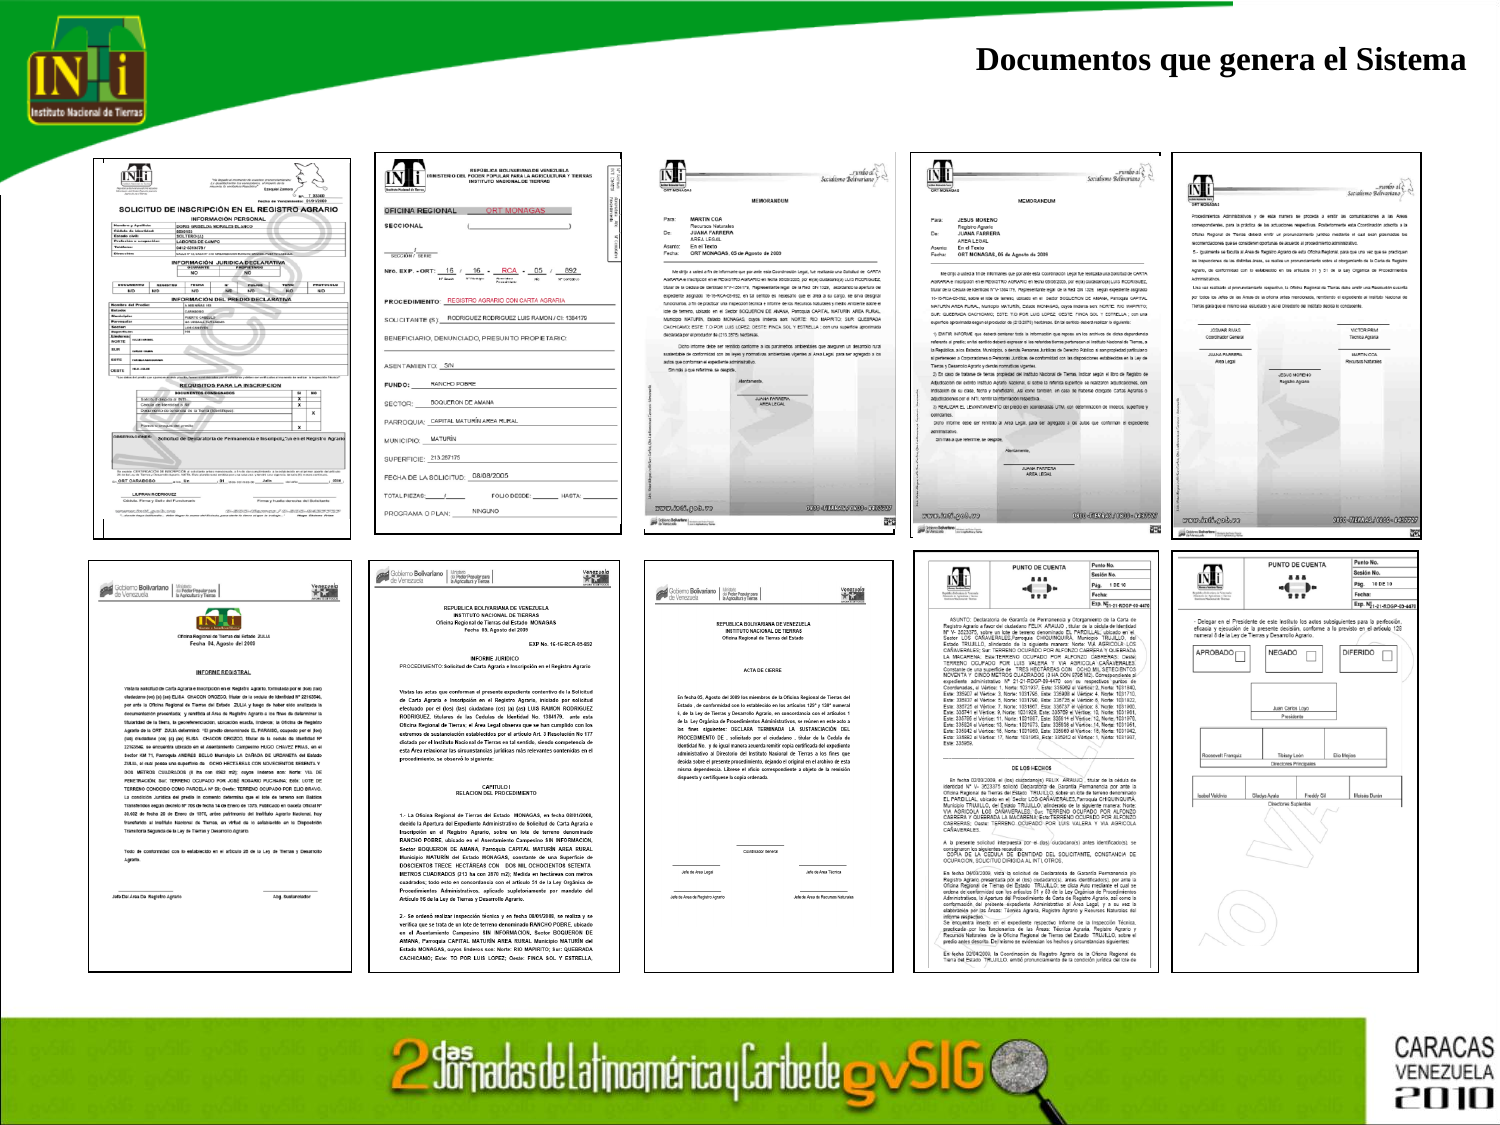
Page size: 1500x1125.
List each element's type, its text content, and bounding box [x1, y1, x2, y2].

picture [0, 0, 1500, 1125]
text_box Documentos que genera el Sistema [509, 29, 1483, 85]
